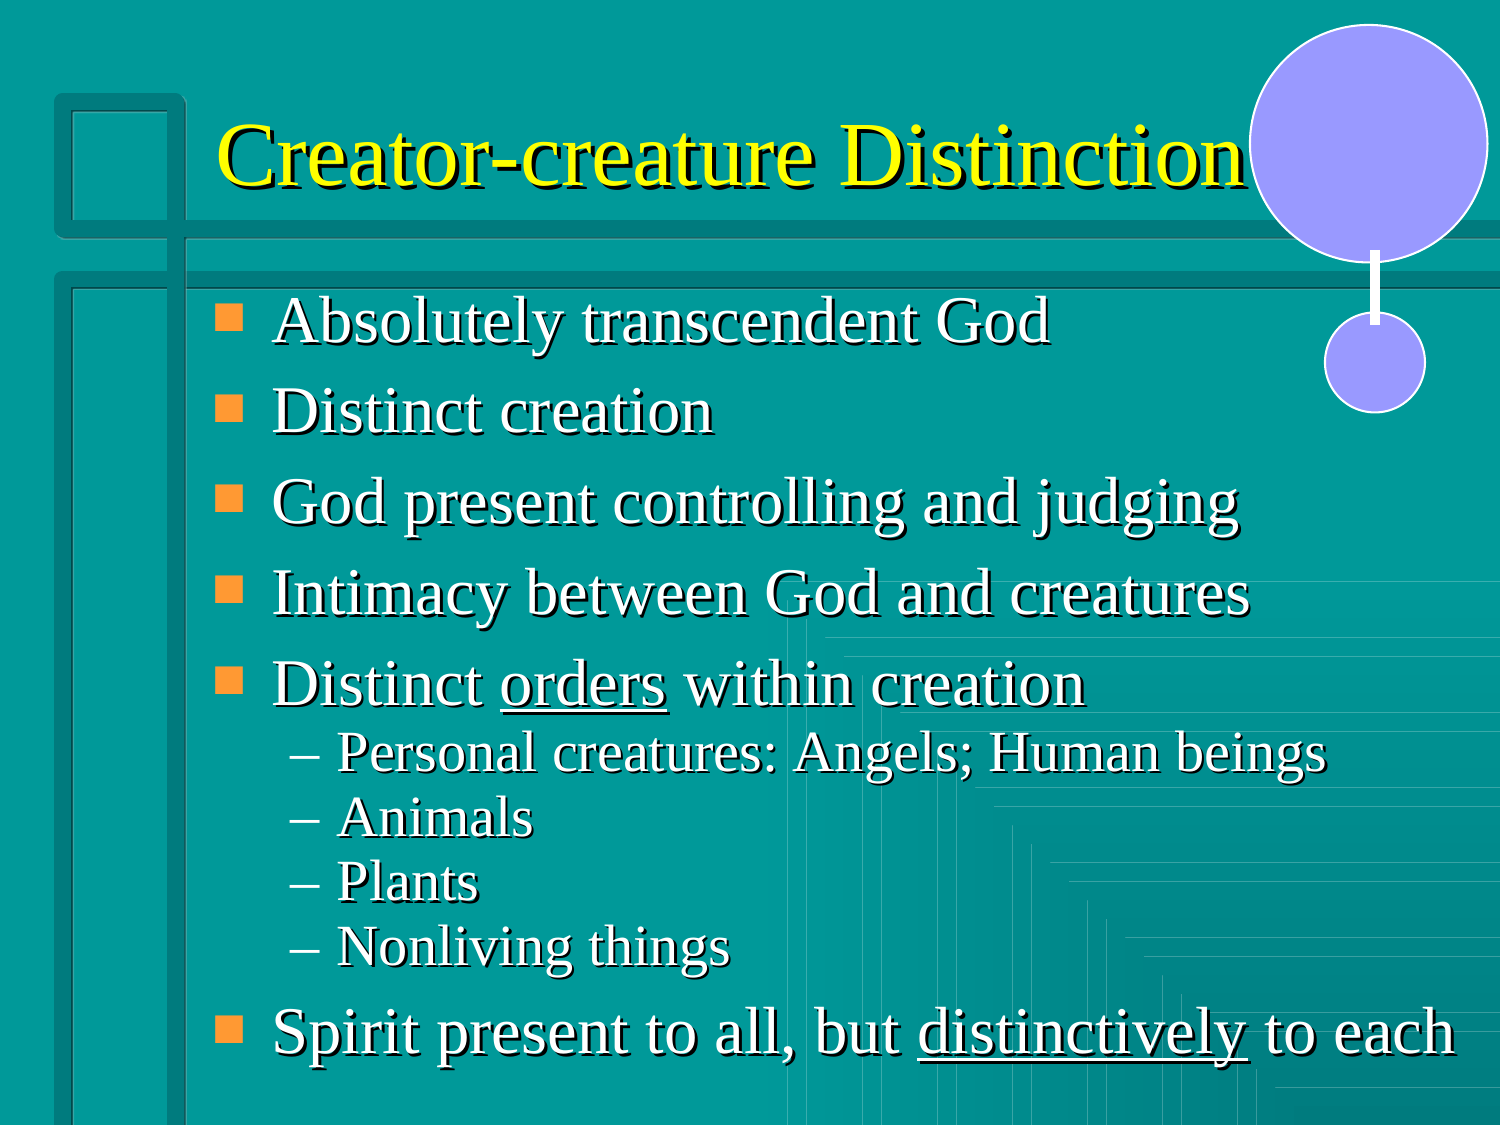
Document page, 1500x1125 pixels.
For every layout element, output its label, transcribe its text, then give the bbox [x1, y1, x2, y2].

list Absolutely transcendent God Distinct creation God present controlling and judging Intimacy between God and creatures Distinct orders within creation Personal creatures: Angels; Human beings Animals Plants Nonliving things Spirit present to all, but distinctively to each [200, 275, 1476, 1076]
text_box [1272, 213, 1466, 263]
title Creator-creature Distinction [200, 34, 1476, 213]
text_box [1323, 24, 1415, 34]
text_box [1476, 92, 1488, 195]
